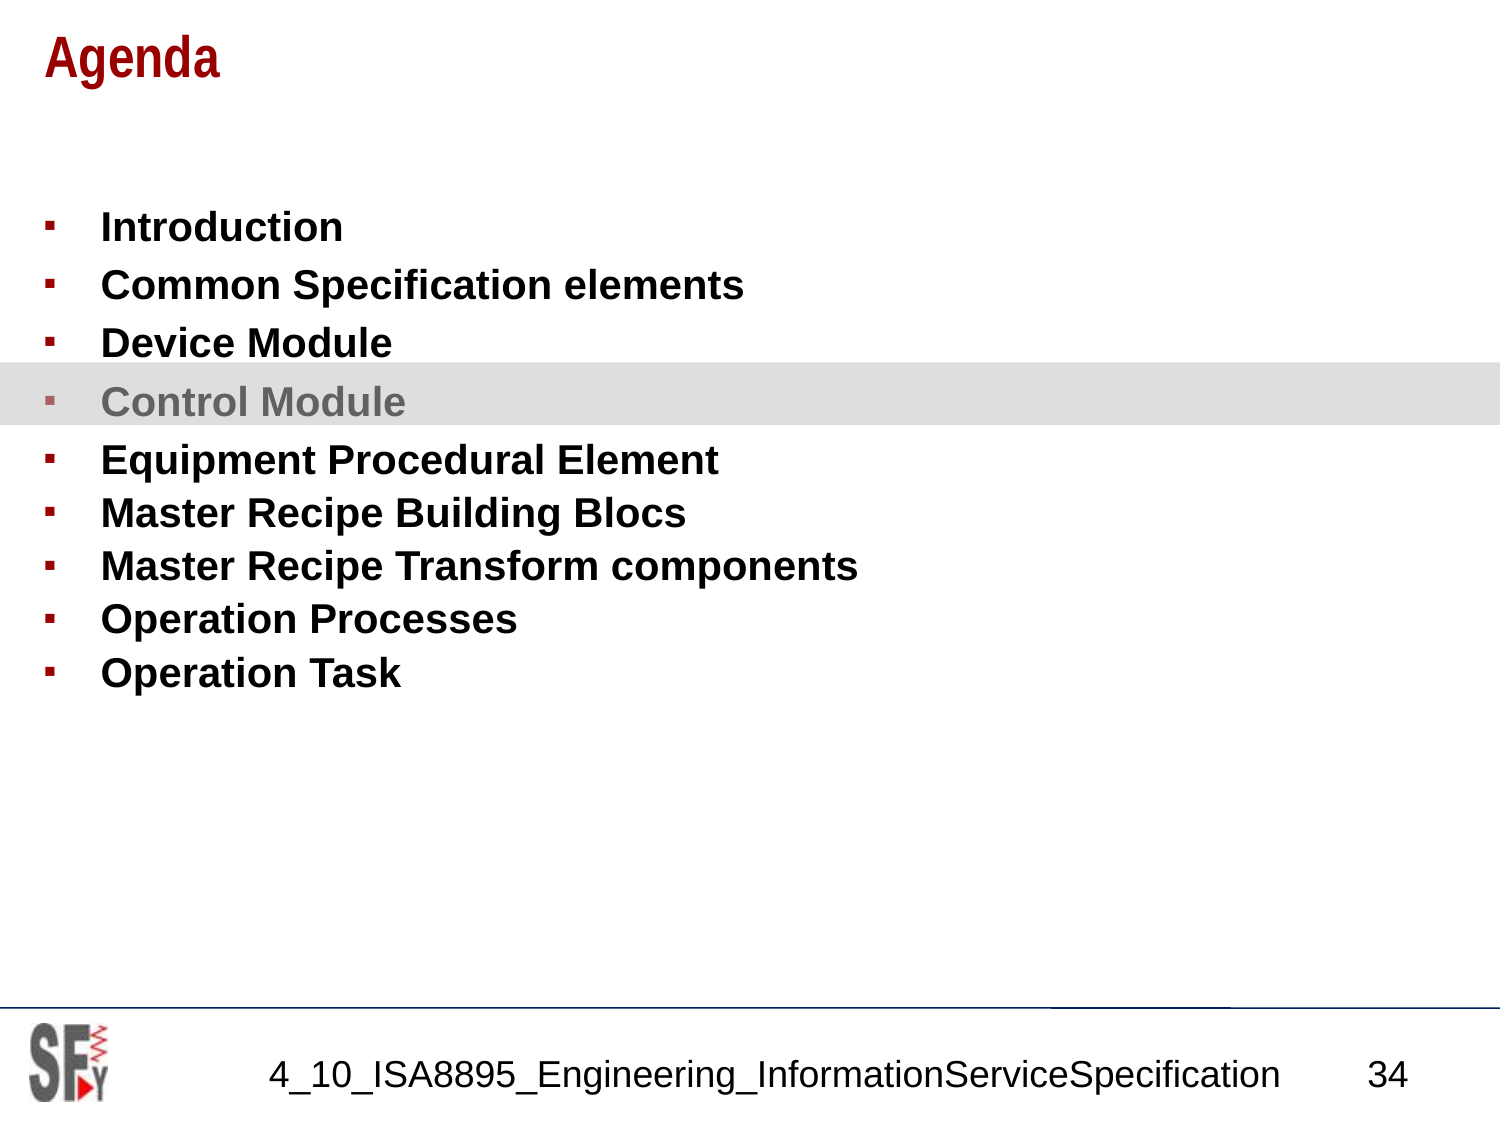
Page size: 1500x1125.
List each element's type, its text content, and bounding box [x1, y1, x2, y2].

list Introduction Common Specification elements Device Module Control Module Equipment Procedural Element Master Recipe Building Blocs Master Recipe Transform components Operation Processes Operation Task [29, 184, 1471, 362]
list Introduction Common Specification elements Device Module Control Module Equipment Procedural Element Master Recipe Building Blocs Master Recipe Transform components Operation Processes Operation Task [29, 425, 1471, 988]
text_box [0, 362, 1500, 425]
footer 4_10_ISA8895_Engineering_InformationServiceSpecification [253, 1034, 1336, 1103]
title Agenda [29, 12, 1471, 138]
slide_number <numéro> [1352, 1034, 1490, 1103]
picture [29, 1023, 108, 1102]
